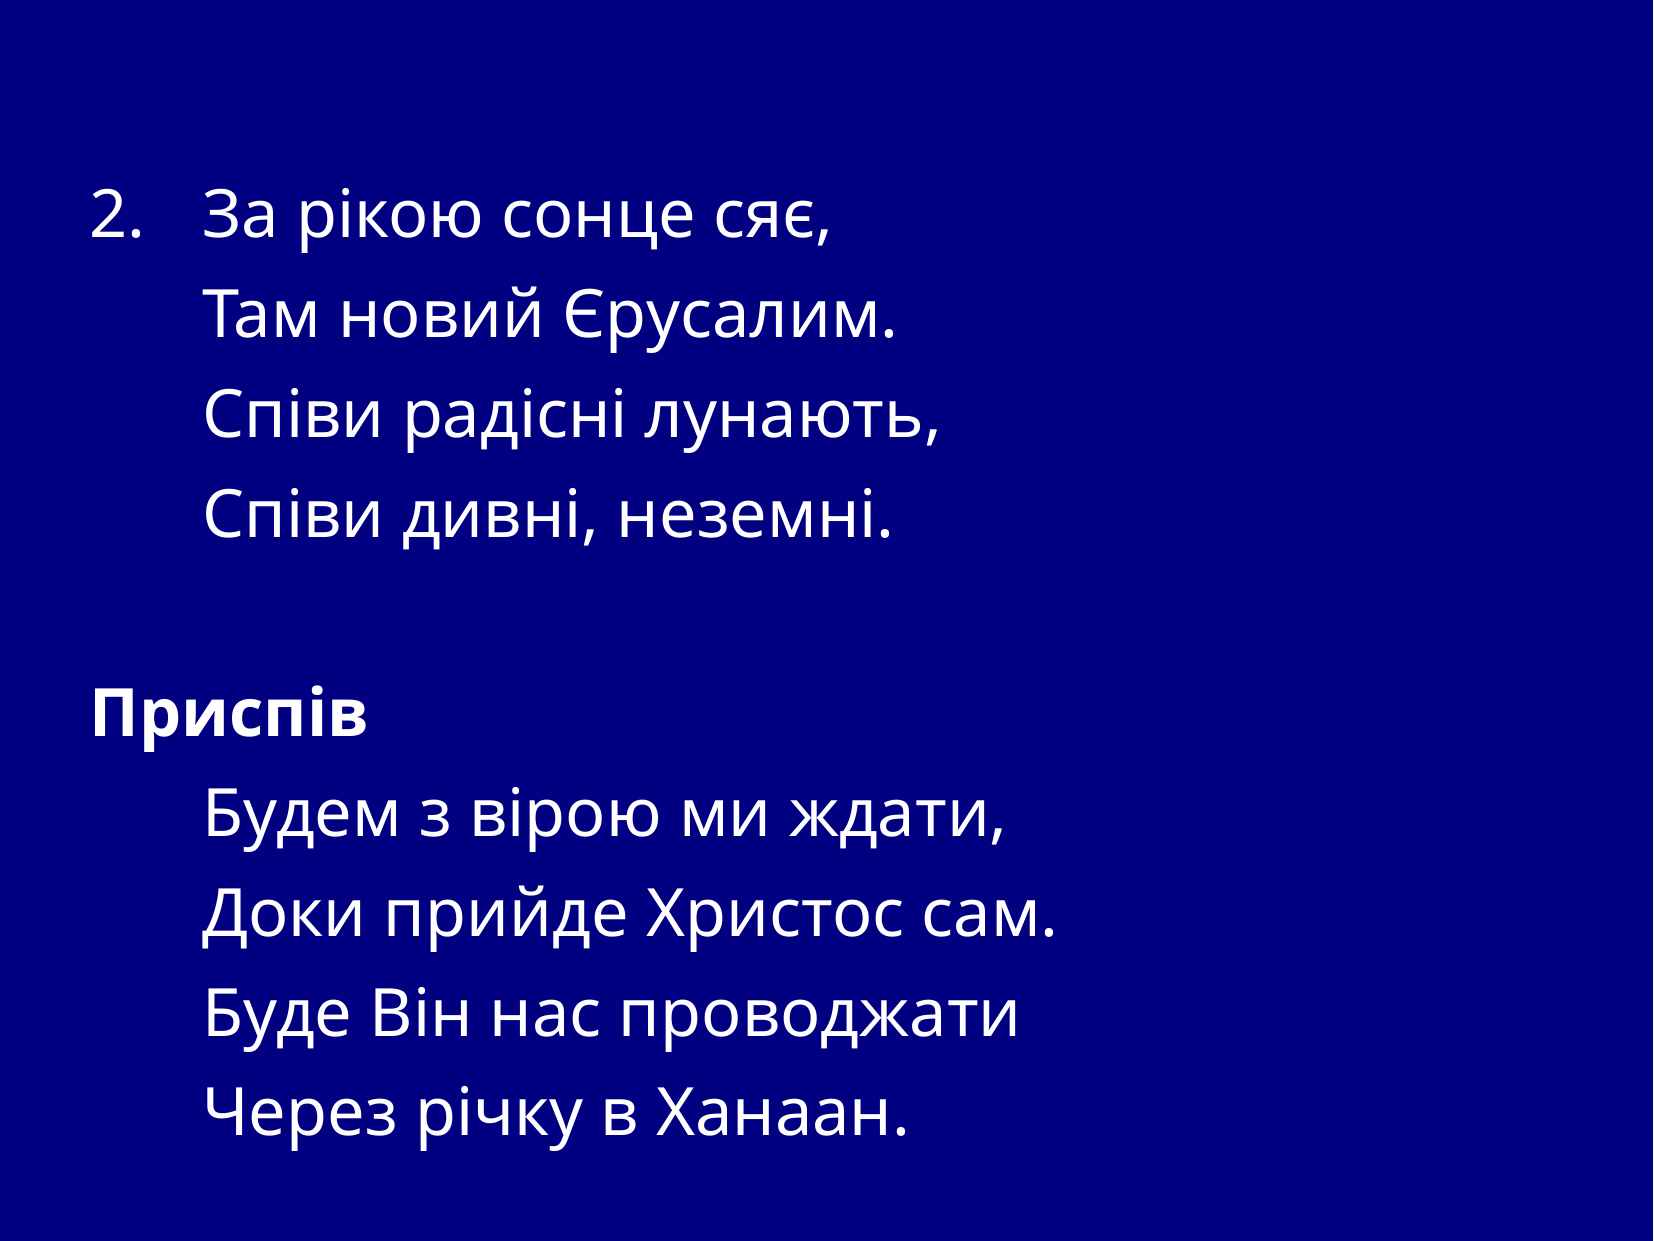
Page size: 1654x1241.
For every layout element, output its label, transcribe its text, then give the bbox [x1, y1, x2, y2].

text_box 2. За рікою сонце сяє, Там новий Єрусалим. Співи радісні лунають, Співи дивні, неземні. Приспів Будем з вірою ми ждати, Доки прийде Христос сам. Буде Він нас проводжати Через річку в Ханаан. [75, 150, 1576, 1163]
